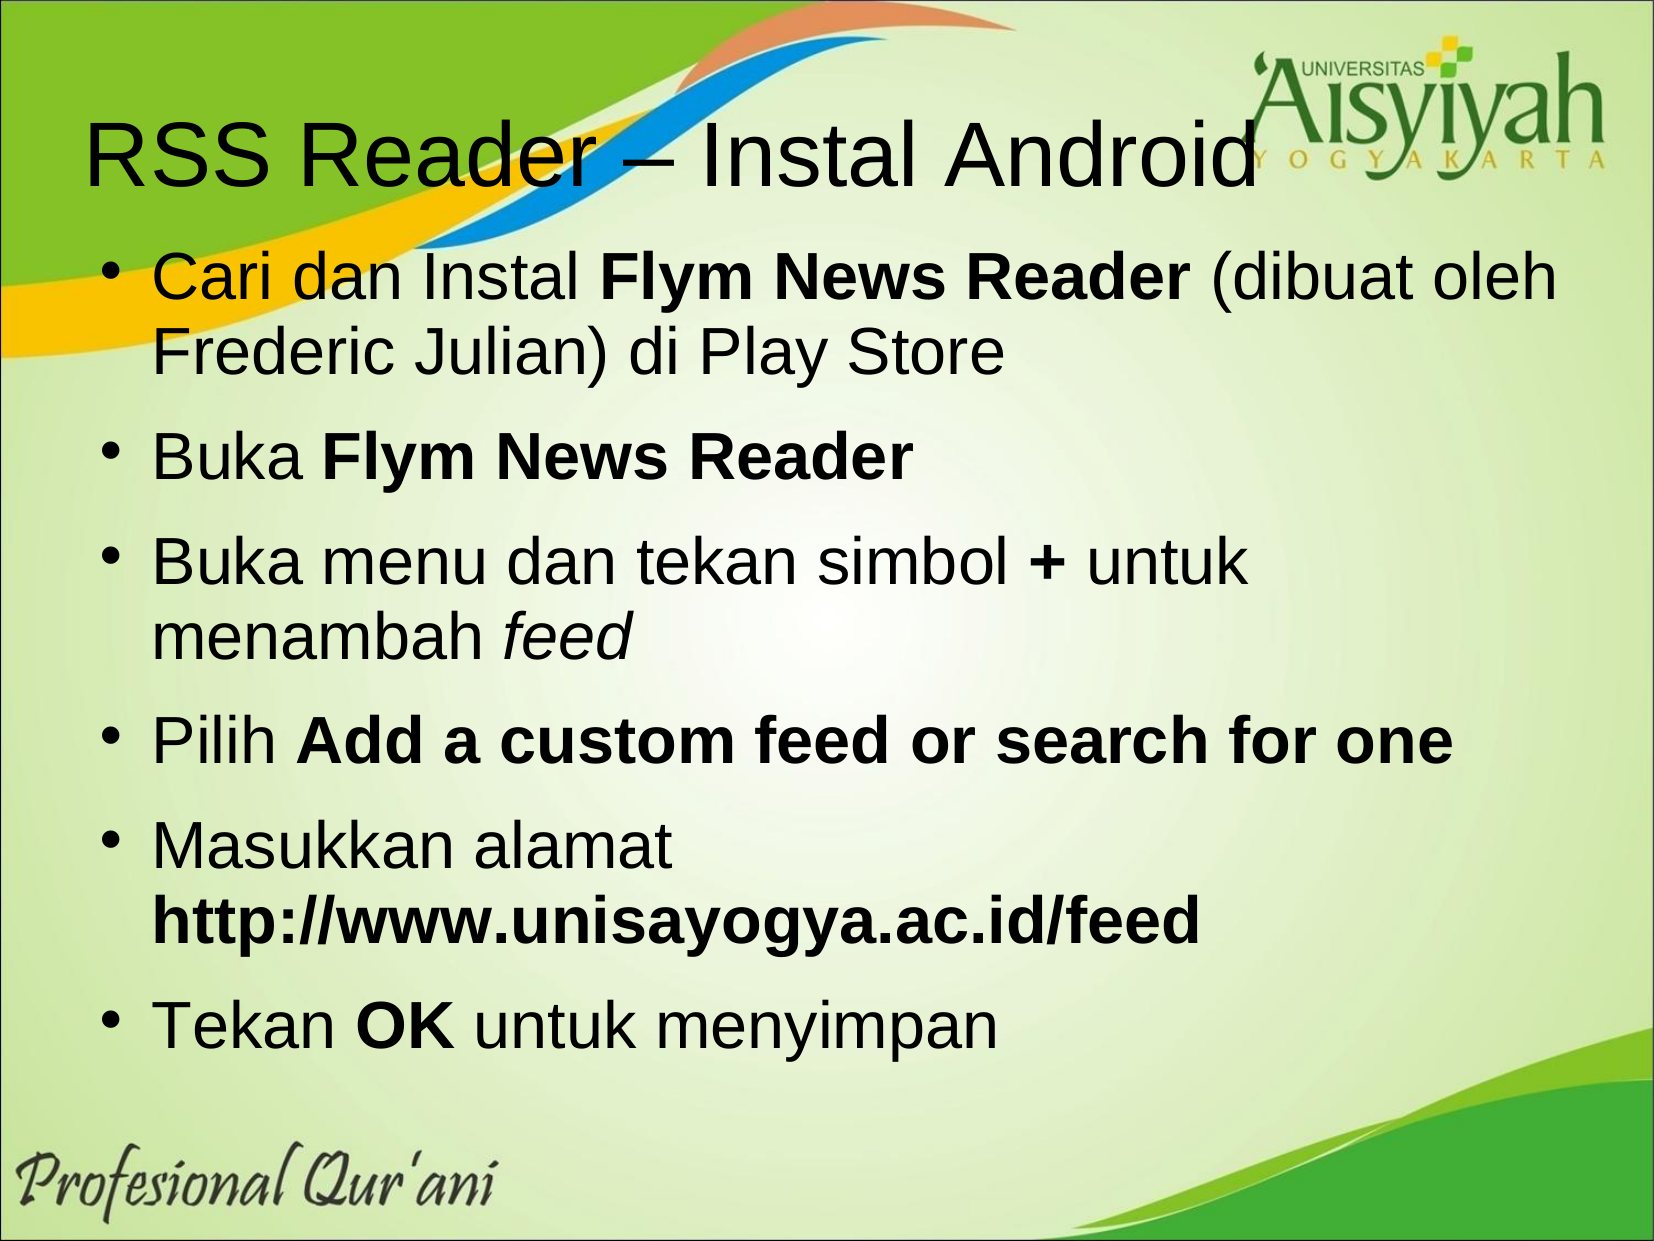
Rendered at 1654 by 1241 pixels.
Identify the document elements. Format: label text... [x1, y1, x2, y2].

text_box RSS Reader – Instal Android [82, 94, 1264, 213]
text_box Cari dan Instal Flym News Reader (dibuat oleh Frederic Julian) di Play Store Buka Flym News Reader Buka menu dan tekan simbol + untuk menambah feed Pilih Add a custom feed or search for one Masukkan alamat http://www.unisayogya.ac.id/feed Tekan OK untuk menyimpan [82, 236, 1571, 956]
picture [0, 0, 1654, 1241]
